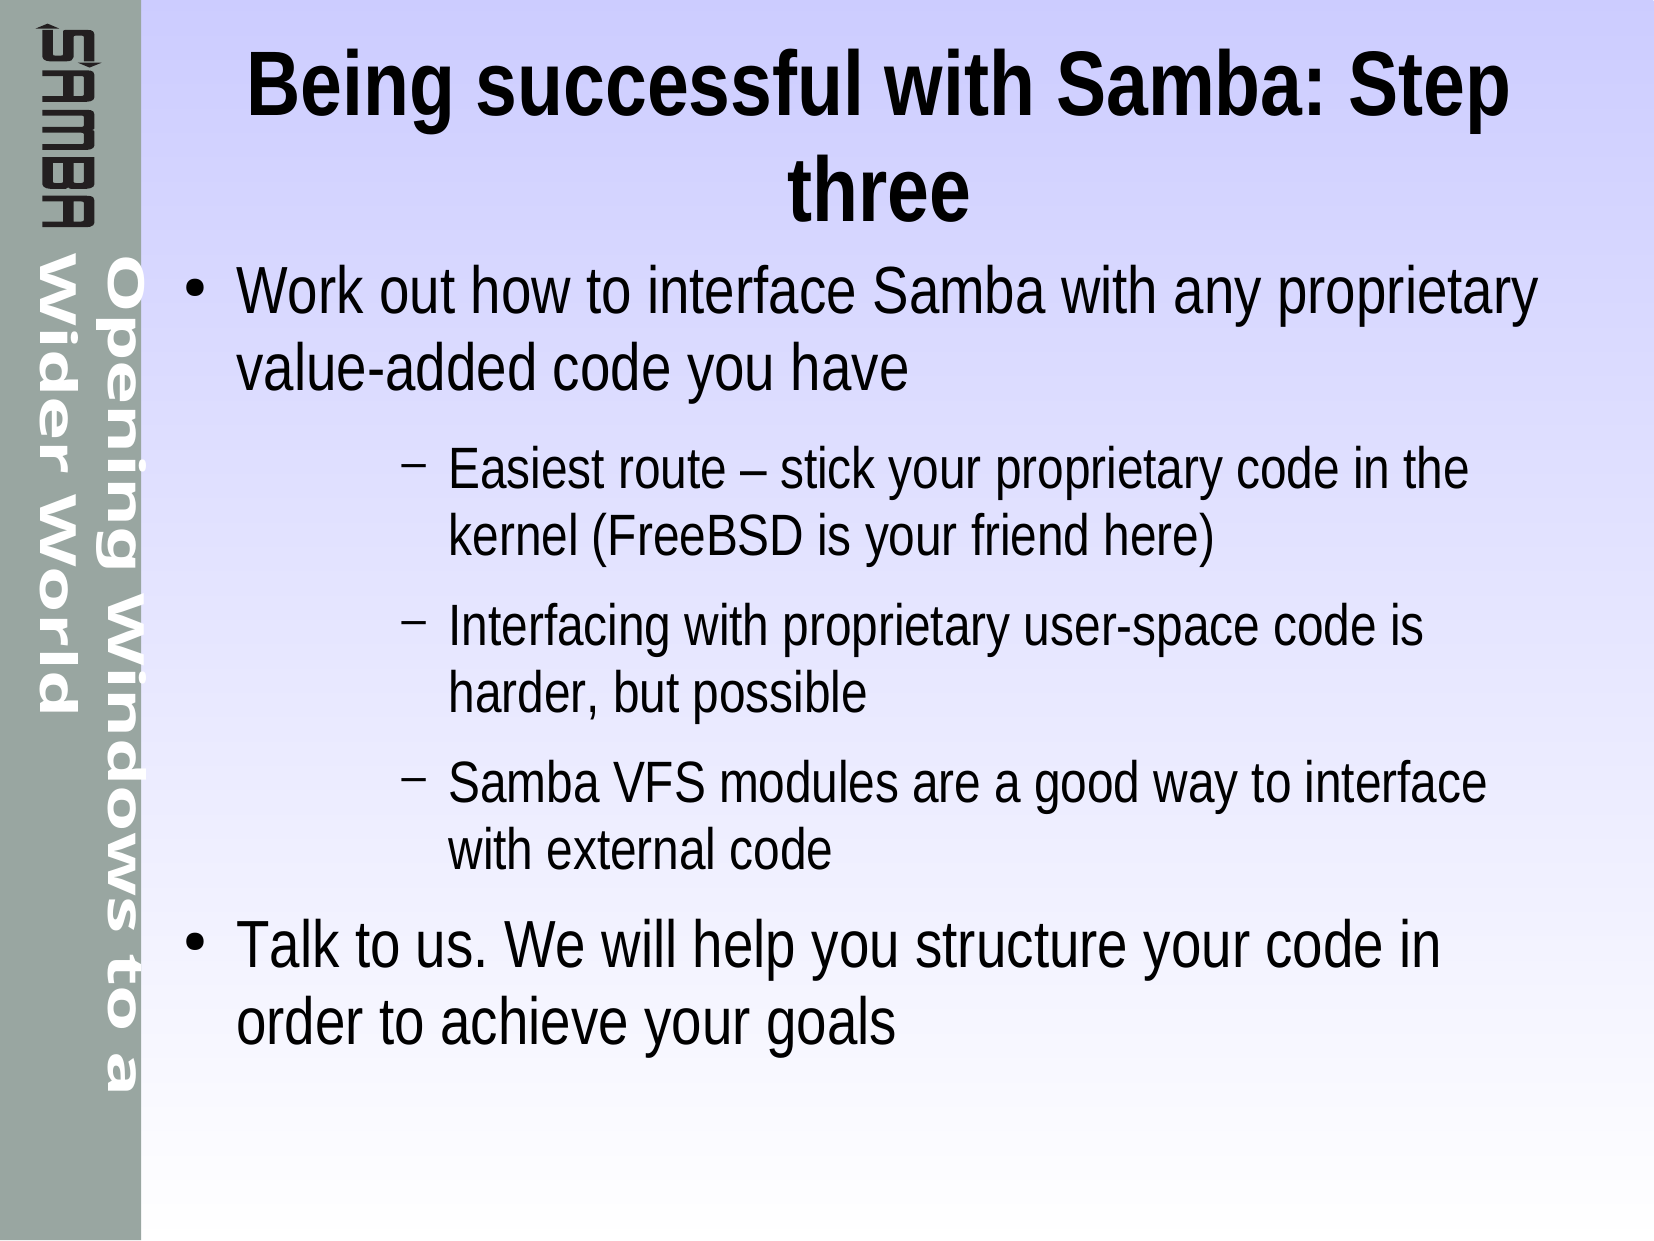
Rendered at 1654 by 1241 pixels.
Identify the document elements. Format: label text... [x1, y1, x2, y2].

title Being successful with Samba: Step three [173, 31, 1586, 240]
list Work out how to interface Samba with any proprietary value-added code you have Easiest route – stick your proprietary code in the kernel (FreeBSD is your friend here) Interfacing with proprietary user-space code is harder, but possible Samba VFS modules are a good way to interface with external code Talk to us. We will help you structure your code in order to achieve your goals [165, 250, 1578, 1159]
